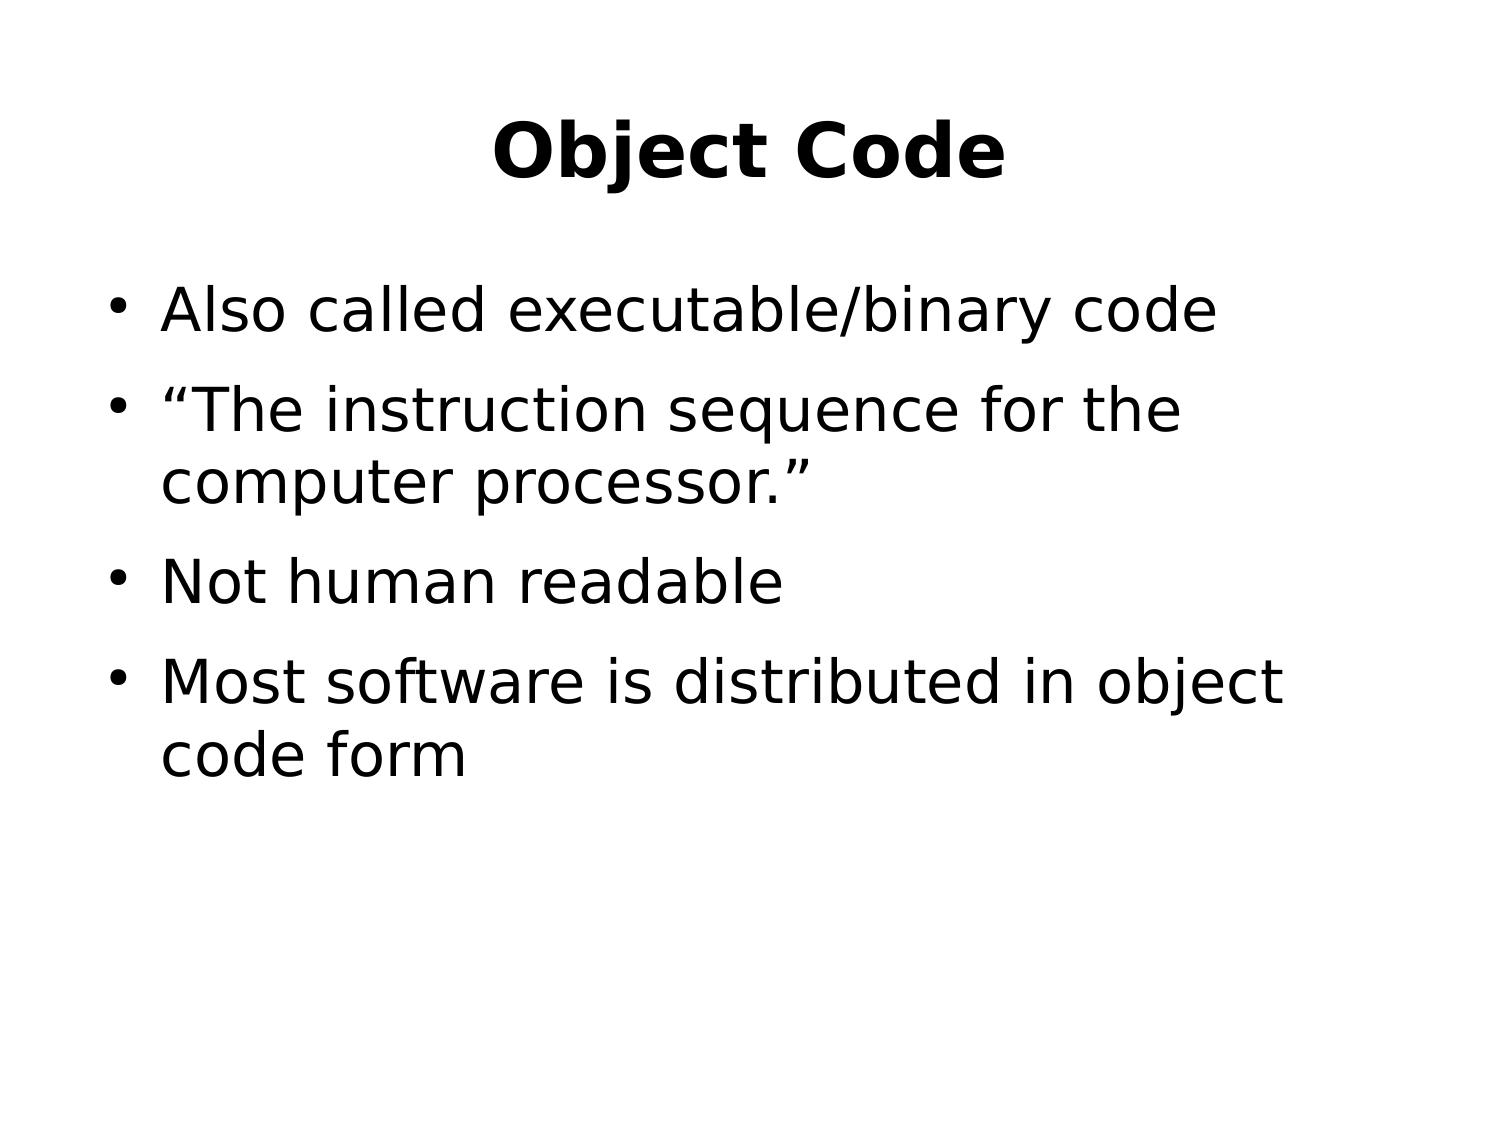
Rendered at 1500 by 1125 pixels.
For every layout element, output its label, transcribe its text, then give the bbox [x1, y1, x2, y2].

title Object Code [75, 68, 1425, 201]
list Also called executable/binary code “The instruction sequence for the computer processor.” Not human readable Most software is distributed in object code form [75, 263, 1425, 1063]
